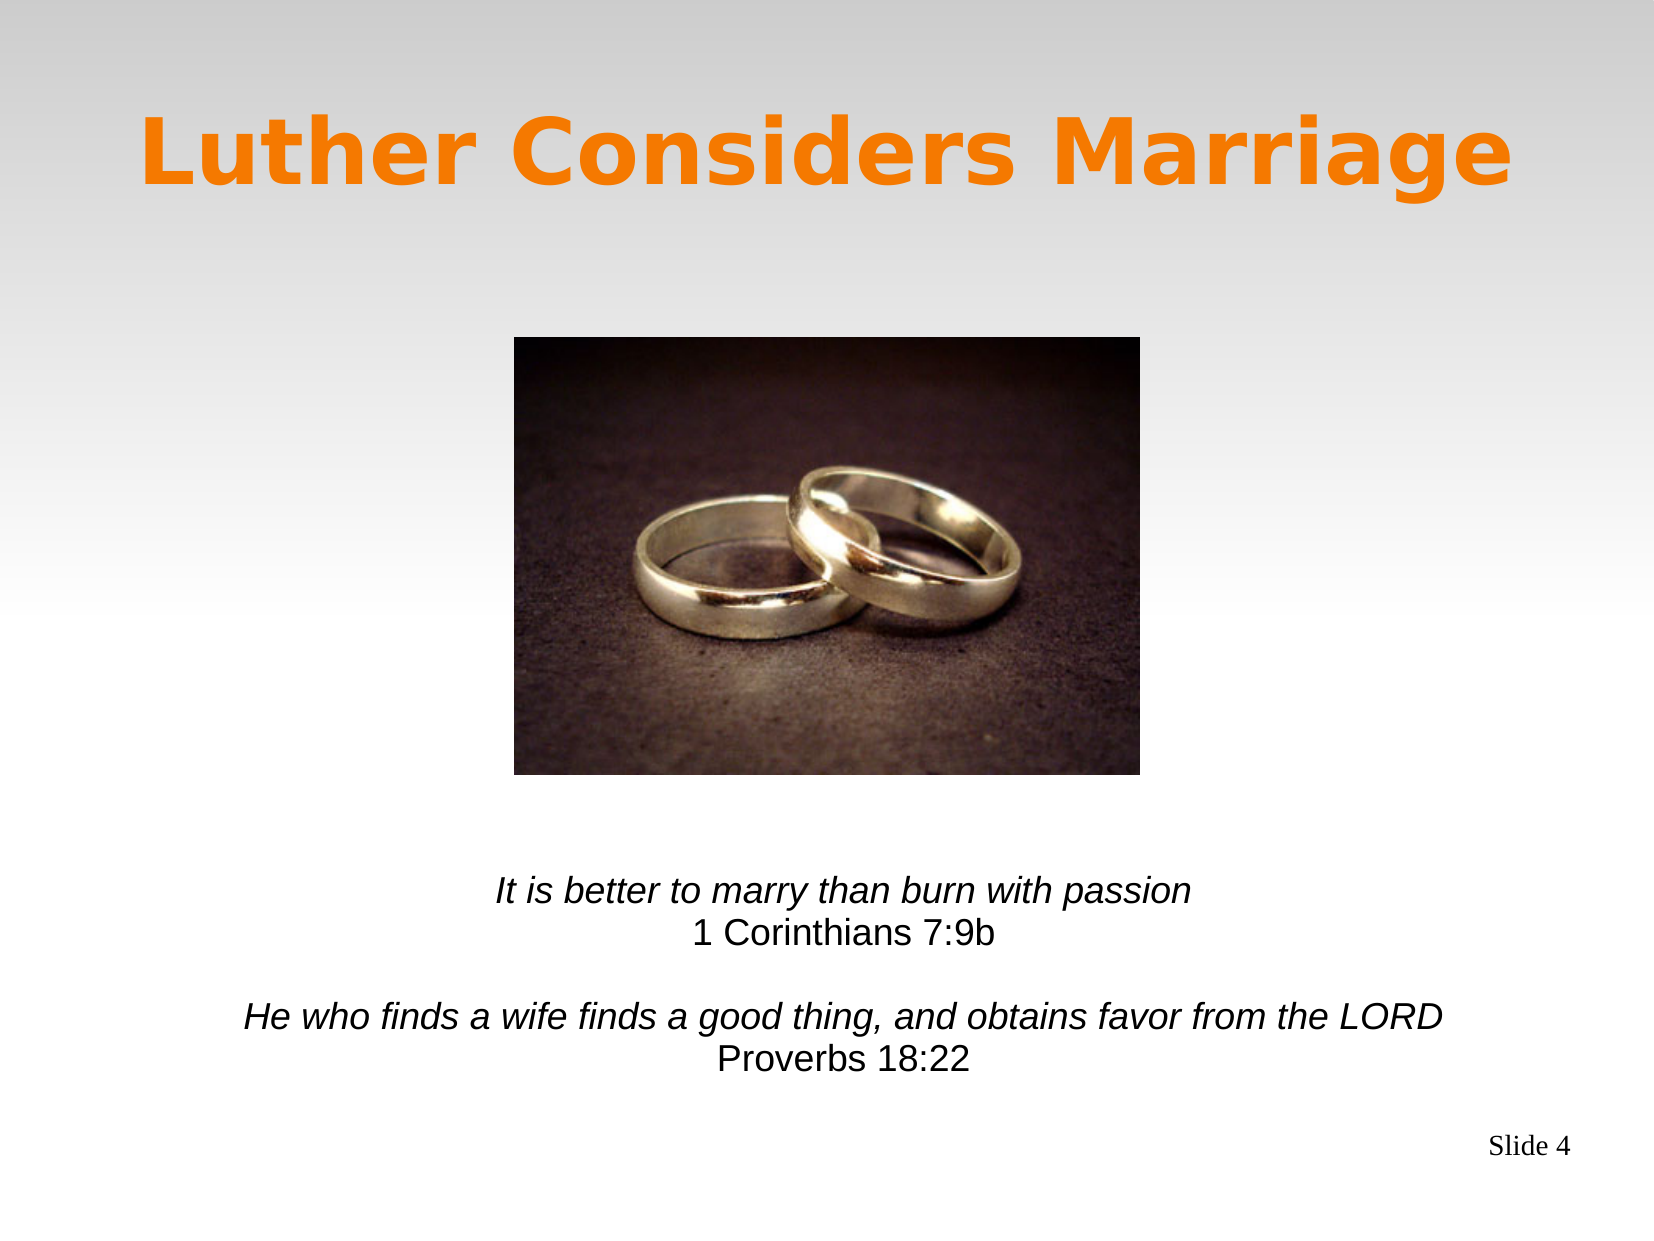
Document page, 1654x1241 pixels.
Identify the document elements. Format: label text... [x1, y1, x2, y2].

picture [514, 337, 1140, 775]
text_box It is better to marry than burn with passion 1 Corinthians 7:9b He who finds a wife finds a good thing, and obtains favor from the LORD Proverbs 18:22 [75, 862, 1613, 1088]
title Luther Considers Marriage [82, 49, 1571, 257]
